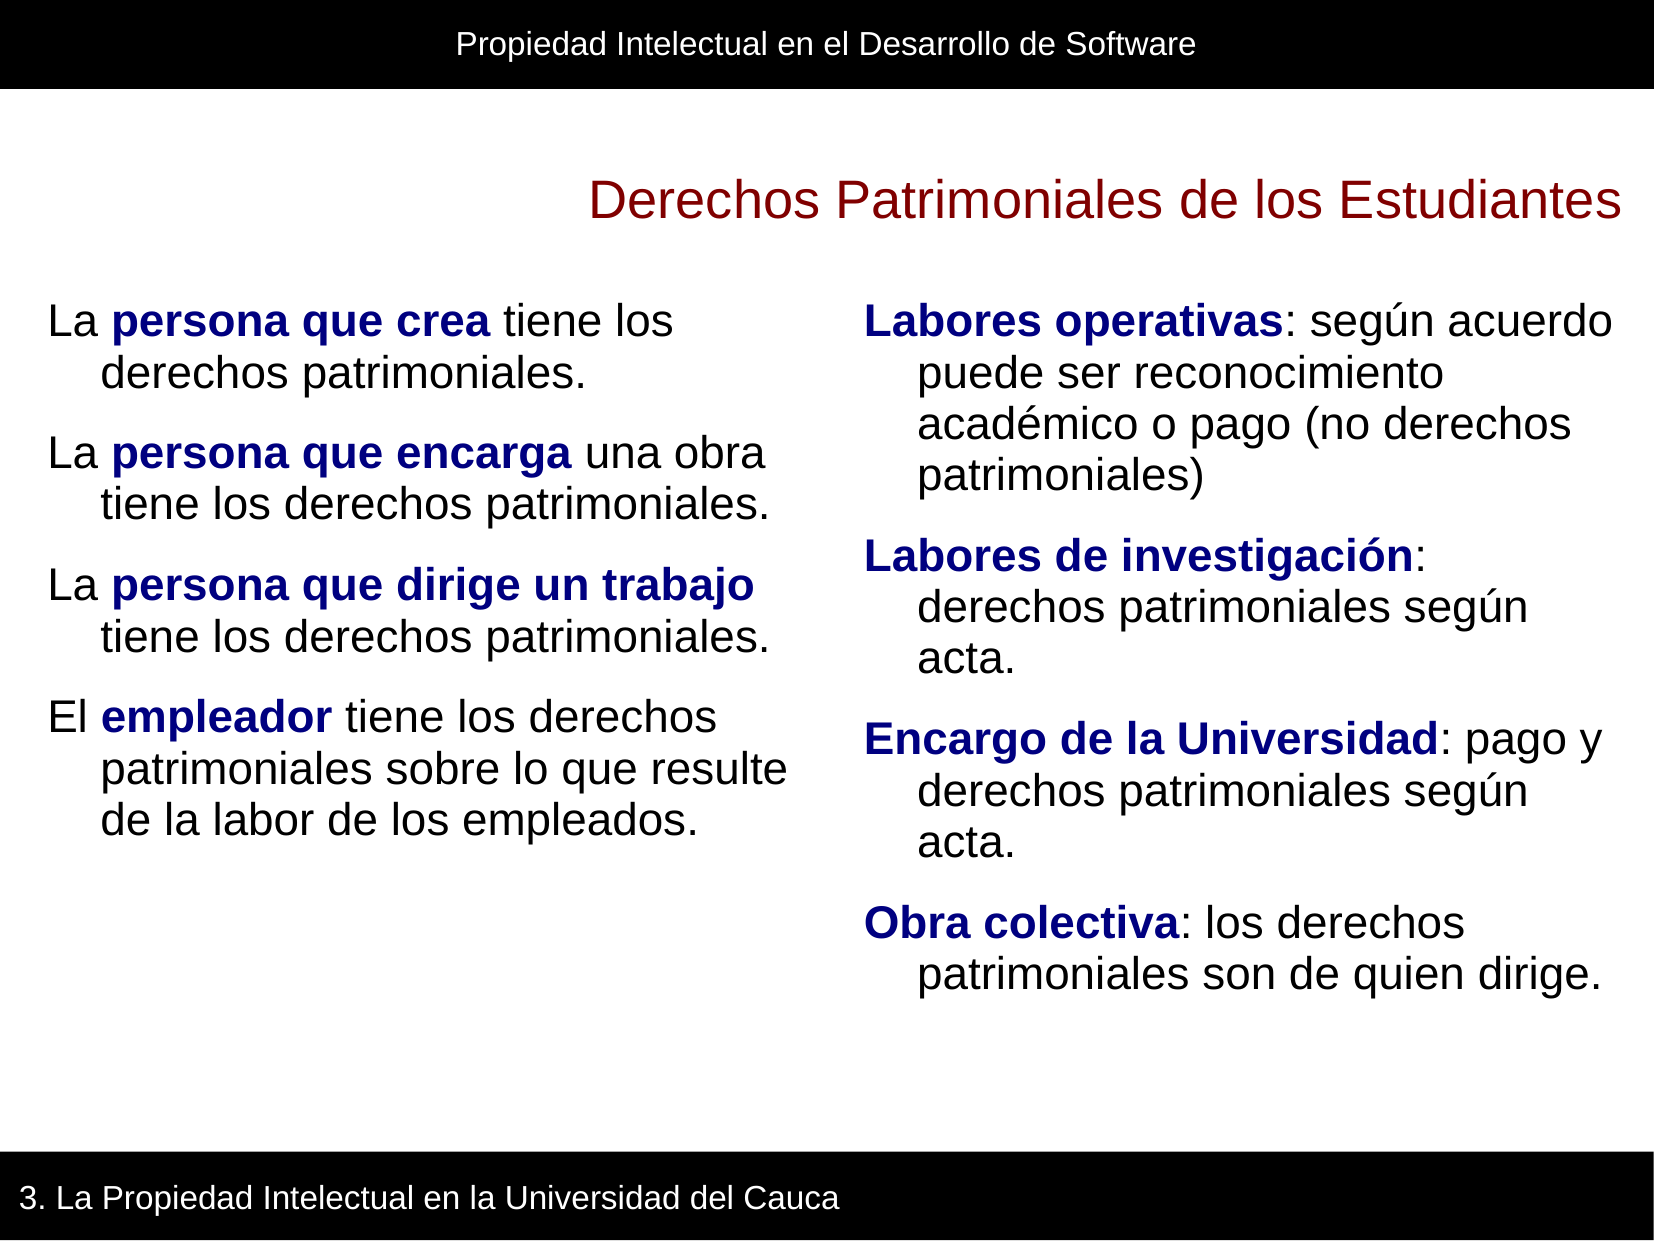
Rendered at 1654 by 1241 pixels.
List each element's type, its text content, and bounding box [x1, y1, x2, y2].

list La persona que crea tiene los derechos patrimoniales. La persona que encarga una obra tiene los derechos patrimoniales. La persona que dirige un trabajo tiene los derechos patrimoniales. El empleador tiene los derechos patrimoniales sobre lo que resulte de la labor de los empleados. [29, 295, 808, 1122]
list Labores operativas: según acuerdo puede ser reconocimiento académico o pago (no derechos patrimoniales) Labores de investigación: derechos patrimoniales según acta. Encargo de la Universidad: pago y derechos patrimoniales según acta. Obra colectiva: los derechos patrimoniales son de quien dirige. [846, 295, 1625, 1122]
text_box 3. La Propiedad Intelectual en la Universidad del Cauca [18, 1180, 964, 1218]
title Derechos Patrimoniales de los Estudiantes [147, 147, 1625, 252]
